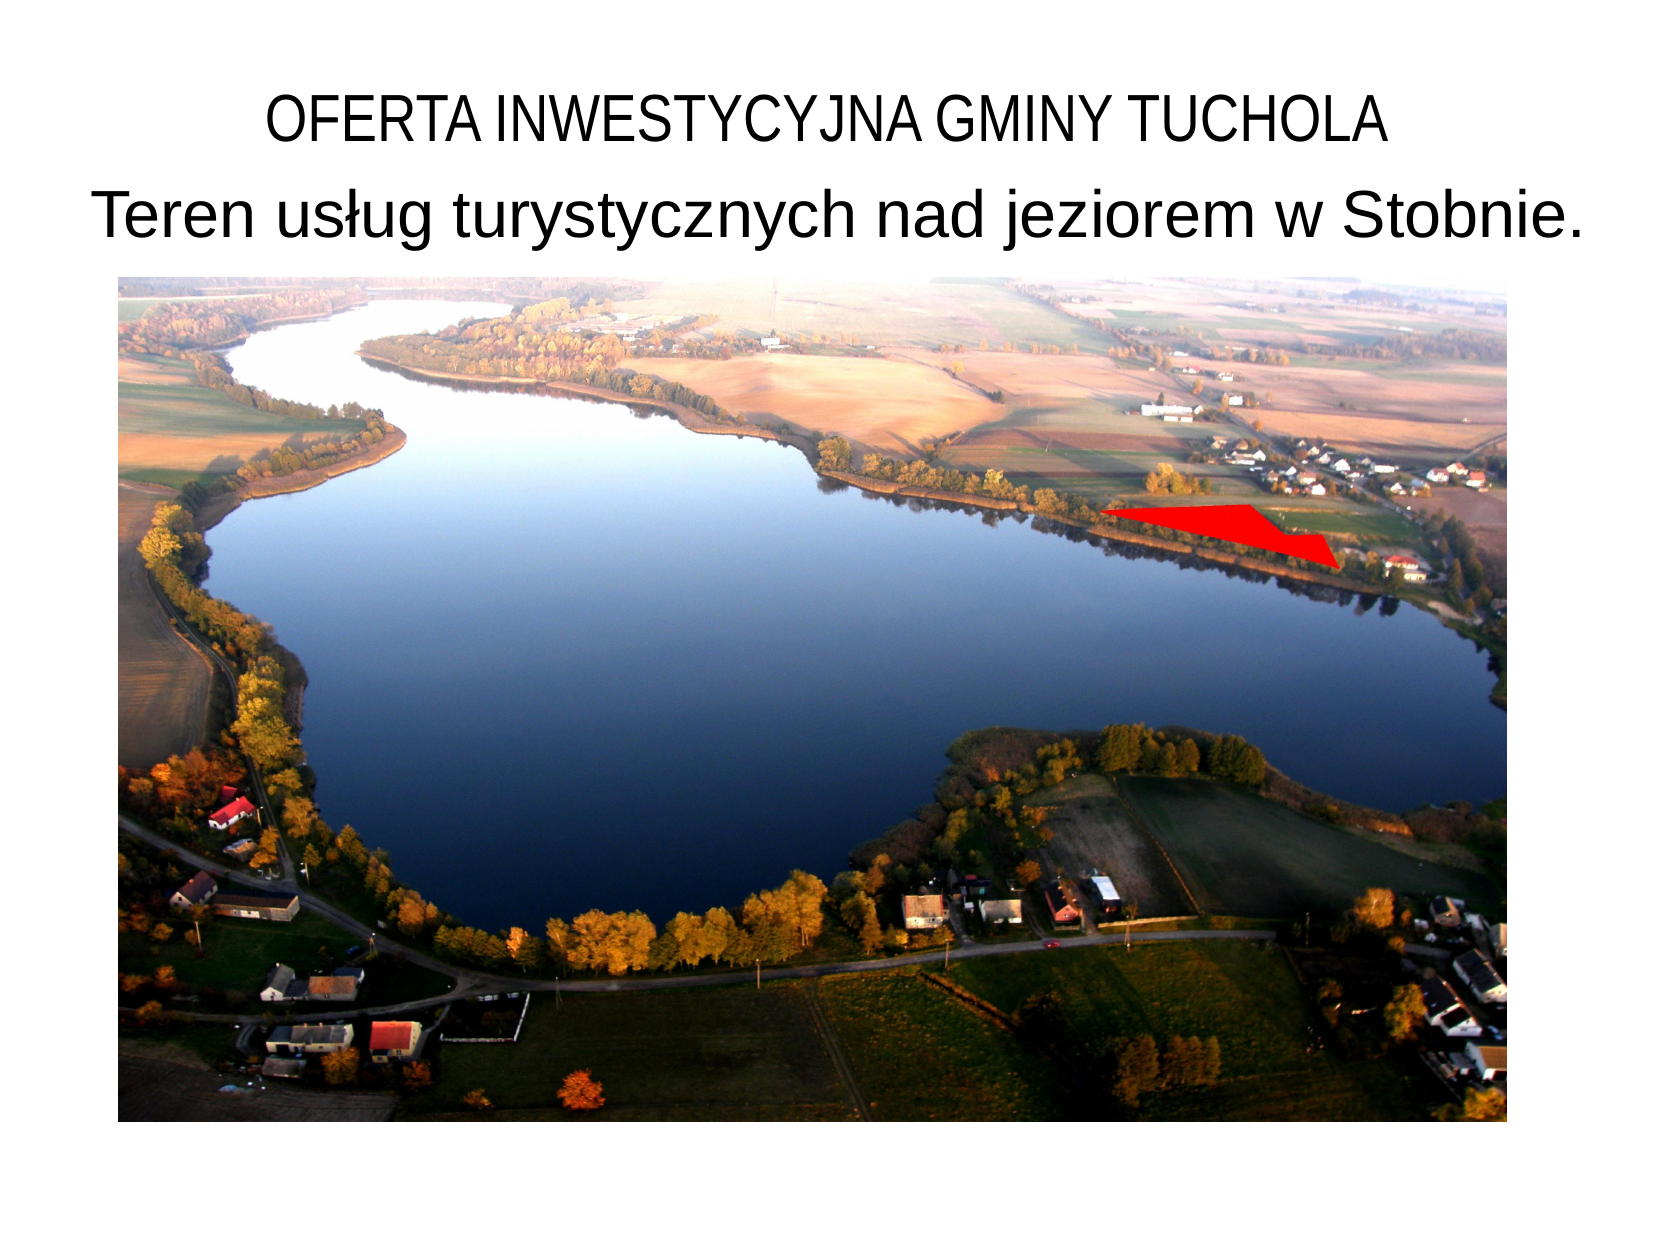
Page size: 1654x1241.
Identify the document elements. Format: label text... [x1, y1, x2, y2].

text_box Teren usług turystycznych nad jeziorem w Stobnie. [82, 177, 1595, 304]
picture [118, 277, 1507, 1123]
title OFERTA INWESTYCYJNA GMINY TUCHOLA [82, 56, 1572, 177]
